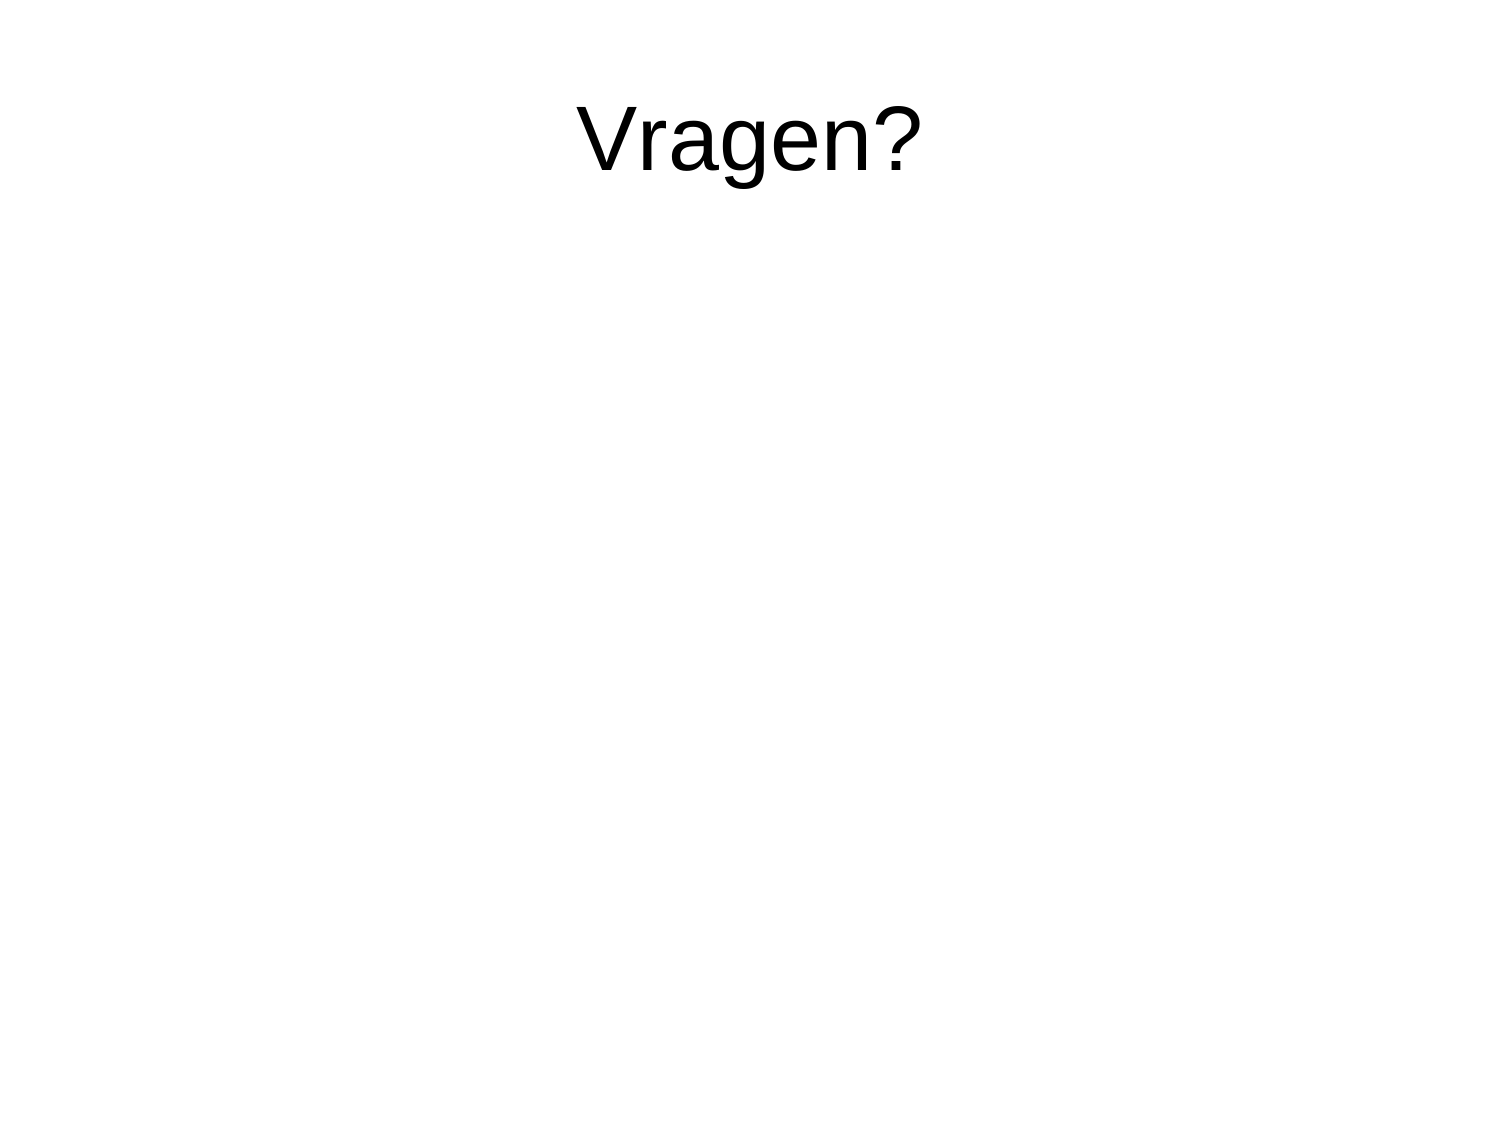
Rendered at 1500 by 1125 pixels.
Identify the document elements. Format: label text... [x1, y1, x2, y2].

title Vragen? [75, 45, 1426, 233]
